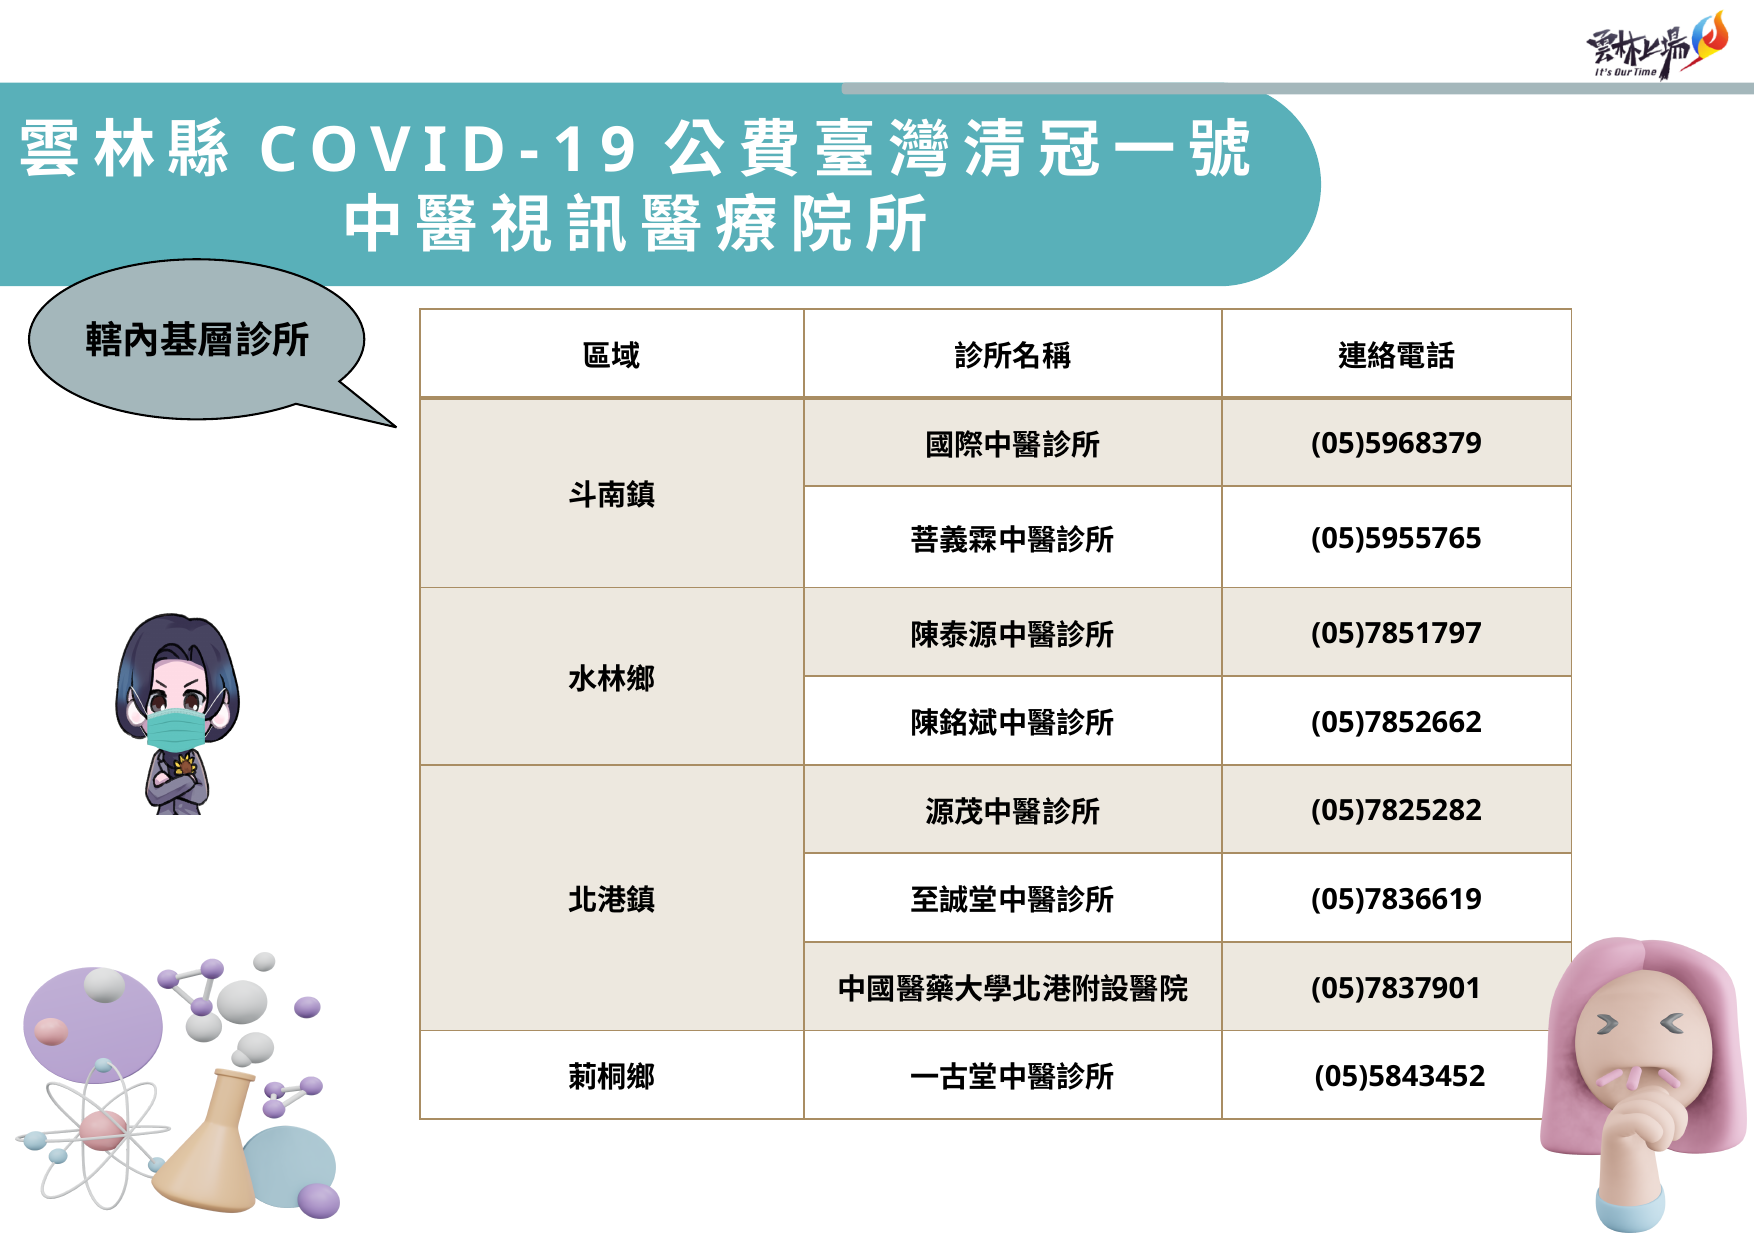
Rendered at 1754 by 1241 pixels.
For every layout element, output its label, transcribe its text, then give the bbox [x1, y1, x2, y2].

picture [15, 952, 340, 1219]
table_header 診所名稱 [805, 310, 1221, 396]
table_cell 陳銘斌中醫診所 [805, 677, 1221, 764]
table_cell (05)5968379 [1223, 400, 1571, 485]
table_cell (05)7836619 [1223, 854, 1571, 941]
text_box 雲林縣COVID-19公費臺灣清冠一號 中醫視訊醫療院所 [0, 101, 1270, 266]
table_cell 陳泰源中醫診所 [805, 588, 1221, 675]
table_header 區域 [421, 310, 803, 396]
table_cell 莿桐鄉 [421, 1031, 803, 1118]
text_box 轄內基層診所 [68, 309, 326, 369]
picture [1580, 6, 1733, 85]
table_cell 一古堂中醫診所 [805, 1031, 1221, 1118]
table_cell 中國醫藥大學北港附設醫院 [805, 943, 1221, 1030]
table_cell (05)5955765 [1223, 487, 1571, 587]
table_header 連絡電話 [1223, 310, 1571, 396]
table_cell 水林鄉 [421, 588, 803, 764]
table_cell (05)7852662 [1223, 677, 1571, 764]
table_cell (05)7837901 [1223, 943, 1540, 1030]
text_box [0, 82, 1754, 428]
table_cell 北港鎮 [421, 766, 803, 1030]
table_cell 菩義霖中醫診所 [805, 487, 1221, 587]
table_cell 國際中醫診所 [805, 400, 1221, 485]
table_cell (05)7825282 [1223, 766, 1571, 852]
picture [1540, 937, 1747, 1234]
table_cell 源茂中醫診所 [805, 766, 1221, 852]
picture [109, 608, 246, 815]
table_cell (05)5843452 [1223, 1031, 1540, 1118]
table_cell 斗南鎮 [421, 400, 803, 587]
table_cell 至誠堂中醫診所 [805, 854, 1221, 941]
table_cell (05)7851797 [1223, 588, 1571, 675]
